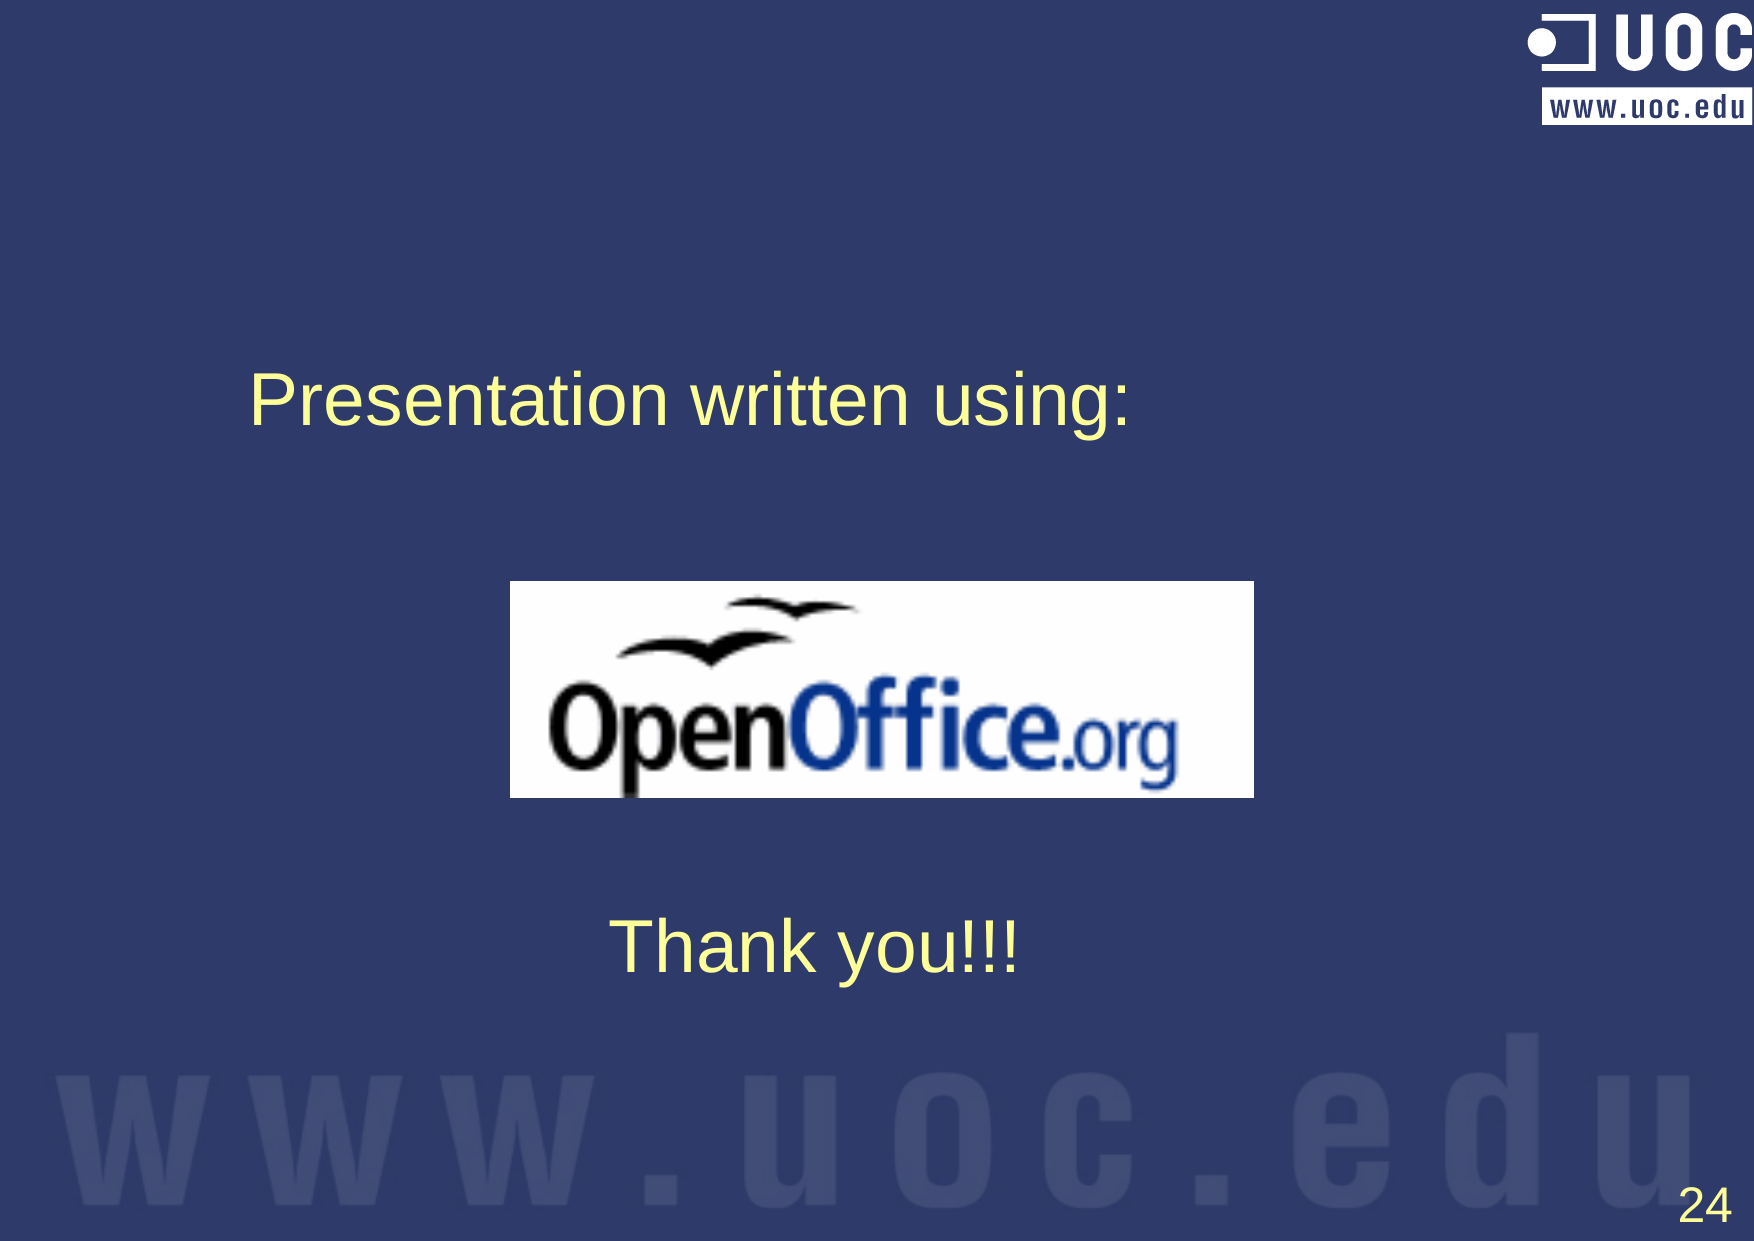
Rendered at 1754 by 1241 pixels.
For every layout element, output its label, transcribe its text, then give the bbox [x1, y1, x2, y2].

text_box Thank you!!! [161, 904, 1469, 1052]
text_box <número> [1677, 1177, 1754, 1234]
text_box Presentation written using: [248, 357, 1556, 505]
picture [0, 0, 1754, 1241]
